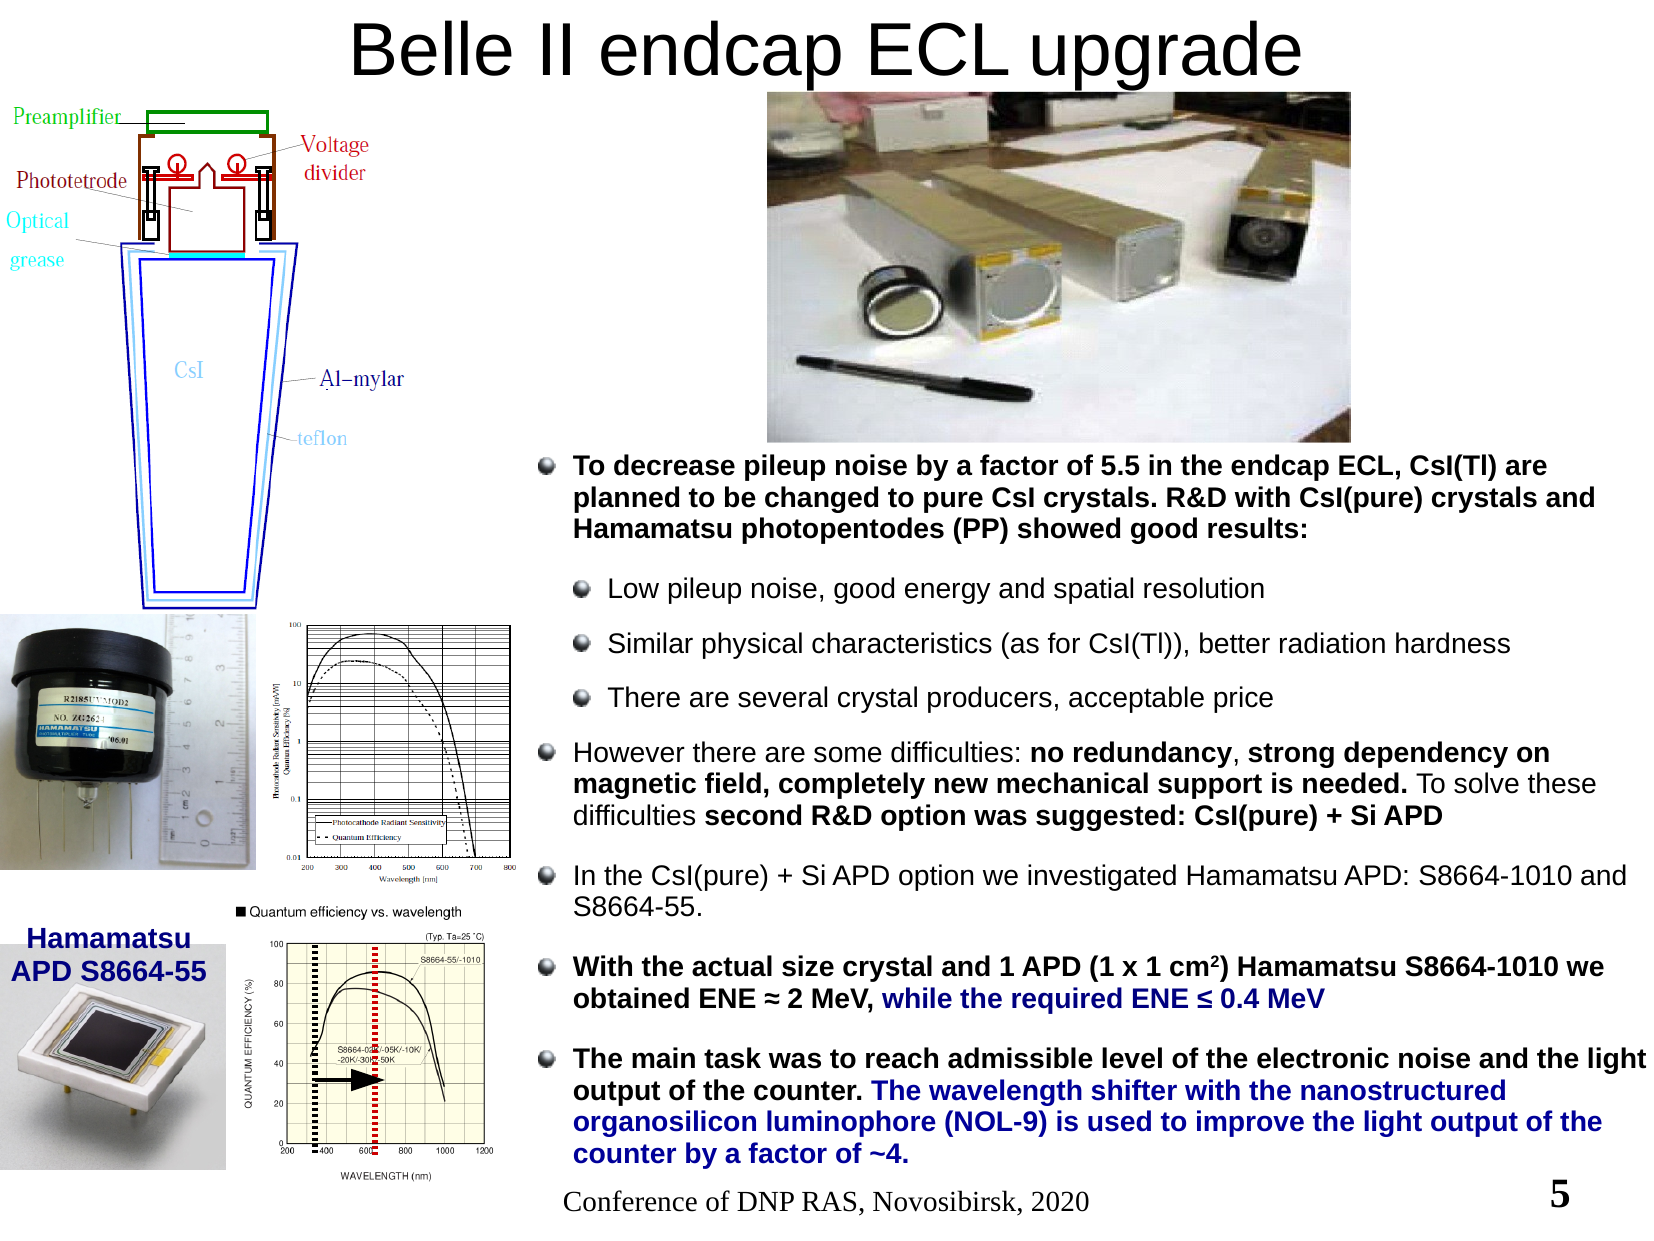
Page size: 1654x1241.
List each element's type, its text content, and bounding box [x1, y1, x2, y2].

list To decrease pileup noise by a factor of 5.5 in the endcap ECL, CsI(Tl) are planned to be changed to pure CsI crystals. R&D with CsI(pure) crystals and Hamamatsu photopentodes (PP) showed good results: Low pileup noise, good energy and spatial resolution Similar physical characteristics (as for CsI(Tl)), better radiation hardness There are several crystal producers, acceptable price However there are some difficulties: no redundancy, strong dependency on magnetic field, completely new mechanical support is needed. To solve these difficulties second R&D option was suggested: CsI(pure) + Si APD In the CsI(pure) + Si APD option we investigated Hamamatsu APD: S8664-1010 and S8664-55. With the actual size crystal and 1 APD (1 x 1 cm2) Hamamatsu S8664-1010 we obtained ENE ≈ 2 MeV, while the required ENE ≤ 0.4 MeV The main task was to reach admissible level of the electronic noise and the light output of the counter. The wavelength shifter with the nanostructured organosilicon luminophore (NOL-9) is used to improve the light output of the counter by a factor of ~4. [538, 450, 1654, 1175]
picture [0, 93, 522, 886]
picture [767, 91, 1351, 443]
picture [229, 899, 511, 1186]
text_box Hamamatsu APD S8664-55 [0, 915, 229, 996]
title Belle II endcap ECL upgrade [82, 7, 1571, 92]
picture [0, 996, 226, 1171]
